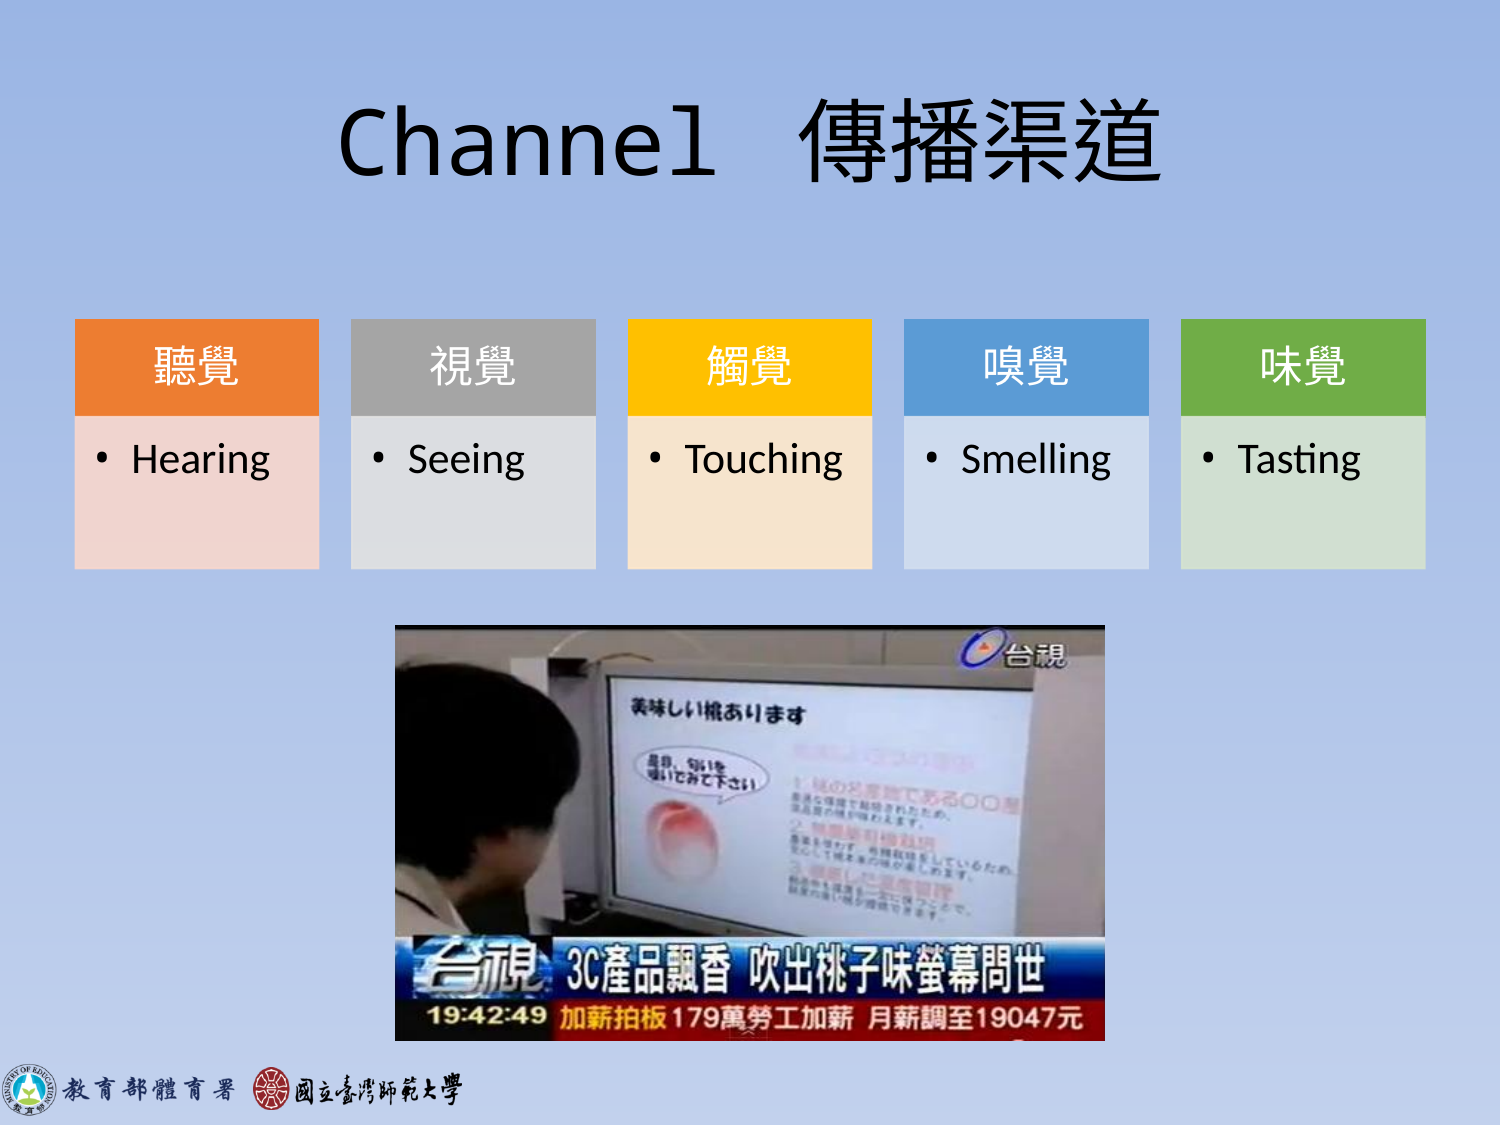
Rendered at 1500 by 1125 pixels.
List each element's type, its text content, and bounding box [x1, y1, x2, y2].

text_box 聽覺 [75, 319, 319, 416]
text_box Hearing [75, 416, 319, 569]
text_box 觸覺 [628, 319, 872, 416]
text_box Tasting [1181, 416, 1425, 569]
text_box 嗅覺 [905, 319, 1148, 416]
picture [395, 625, 1105, 1041]
title Channel 傳播渠道 [75, 45, 1426, 233]
text_box 視覺 [352, 319, 595, 416]
text_box Touching [628, 416, 872, 569]
text_box 味覺 [1181, 319, 1425, 416]
text_box Smelling [905, 416, 1148, 569]
text_box Seeing [352, 416, 595, 569]
